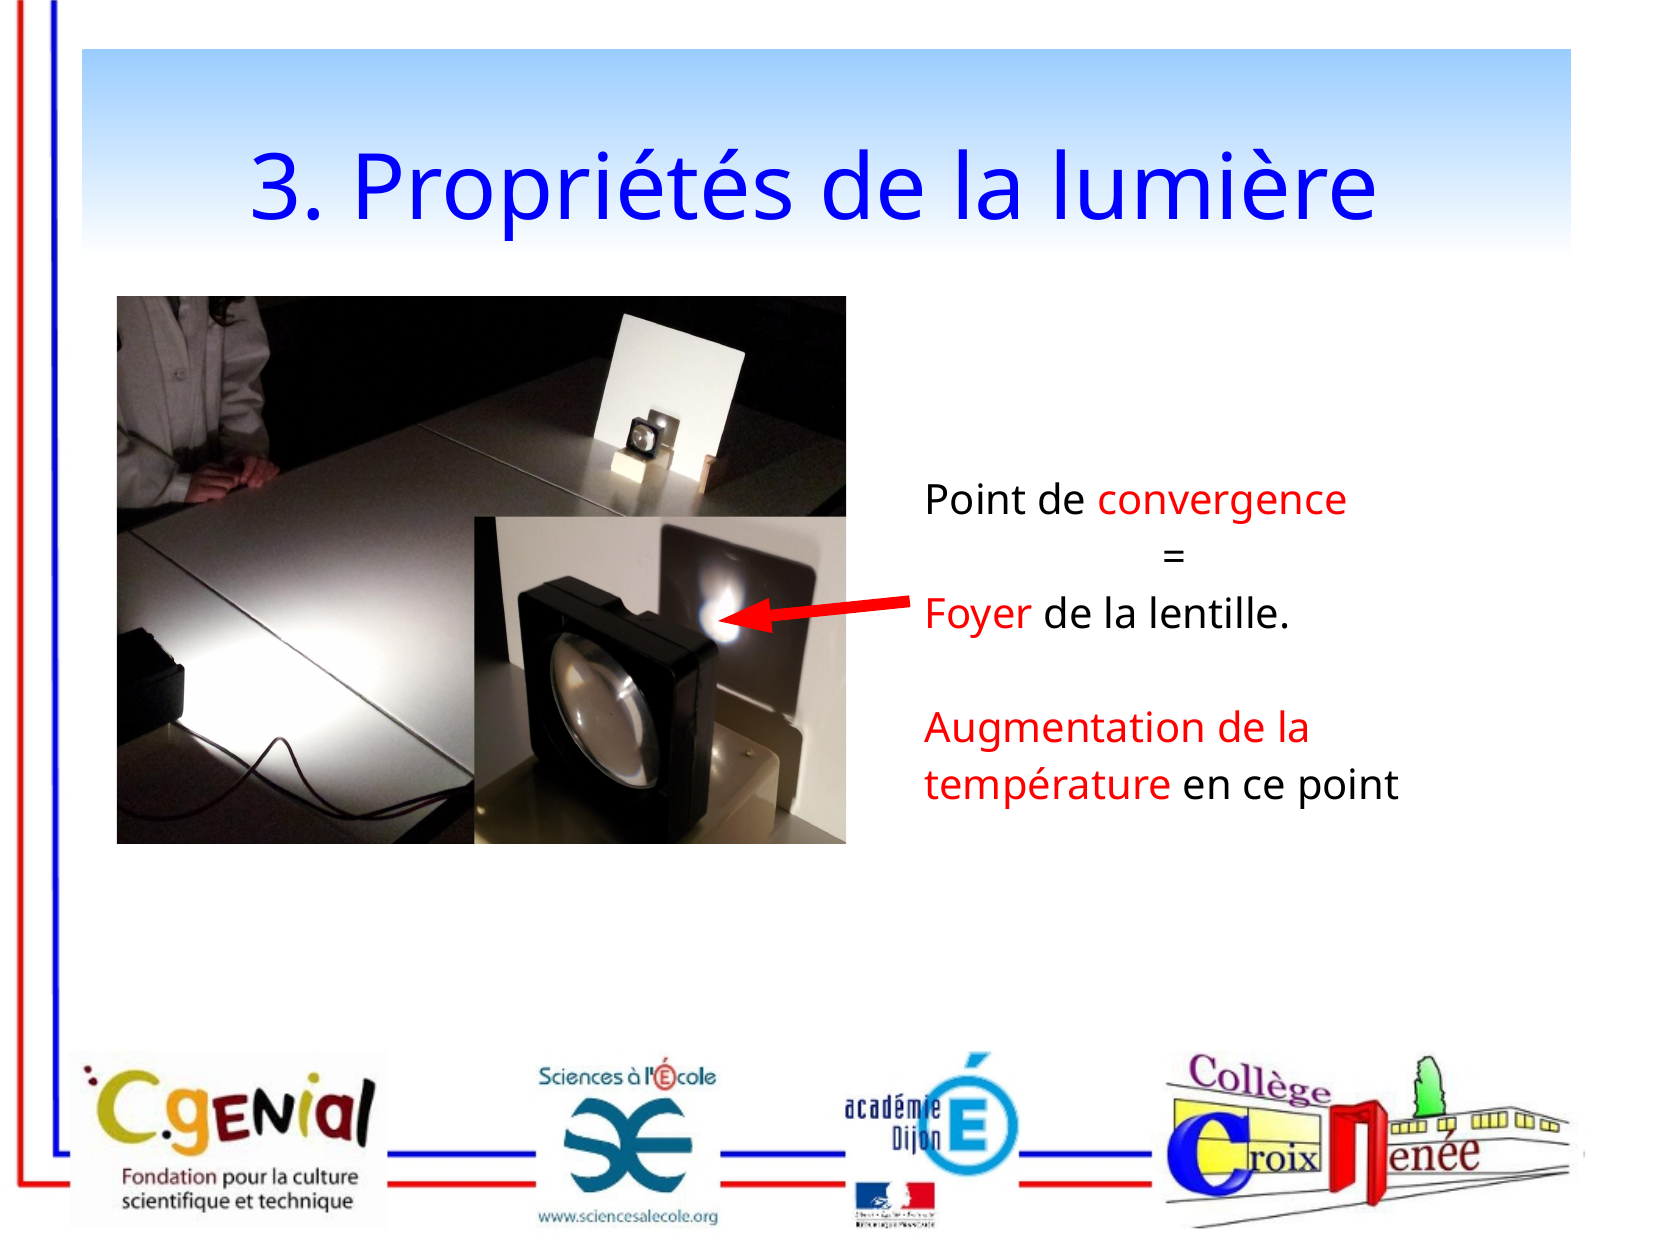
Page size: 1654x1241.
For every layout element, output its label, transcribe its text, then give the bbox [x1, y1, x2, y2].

picture [0, 0, 1654, 1241]
text_box Point de convergence = Foyer de la lentille. Augmentation de la température en ce point [909, 462, 1575, 781]
title 3. Propriétés de la lumière [82, 49, 1571, 257]
